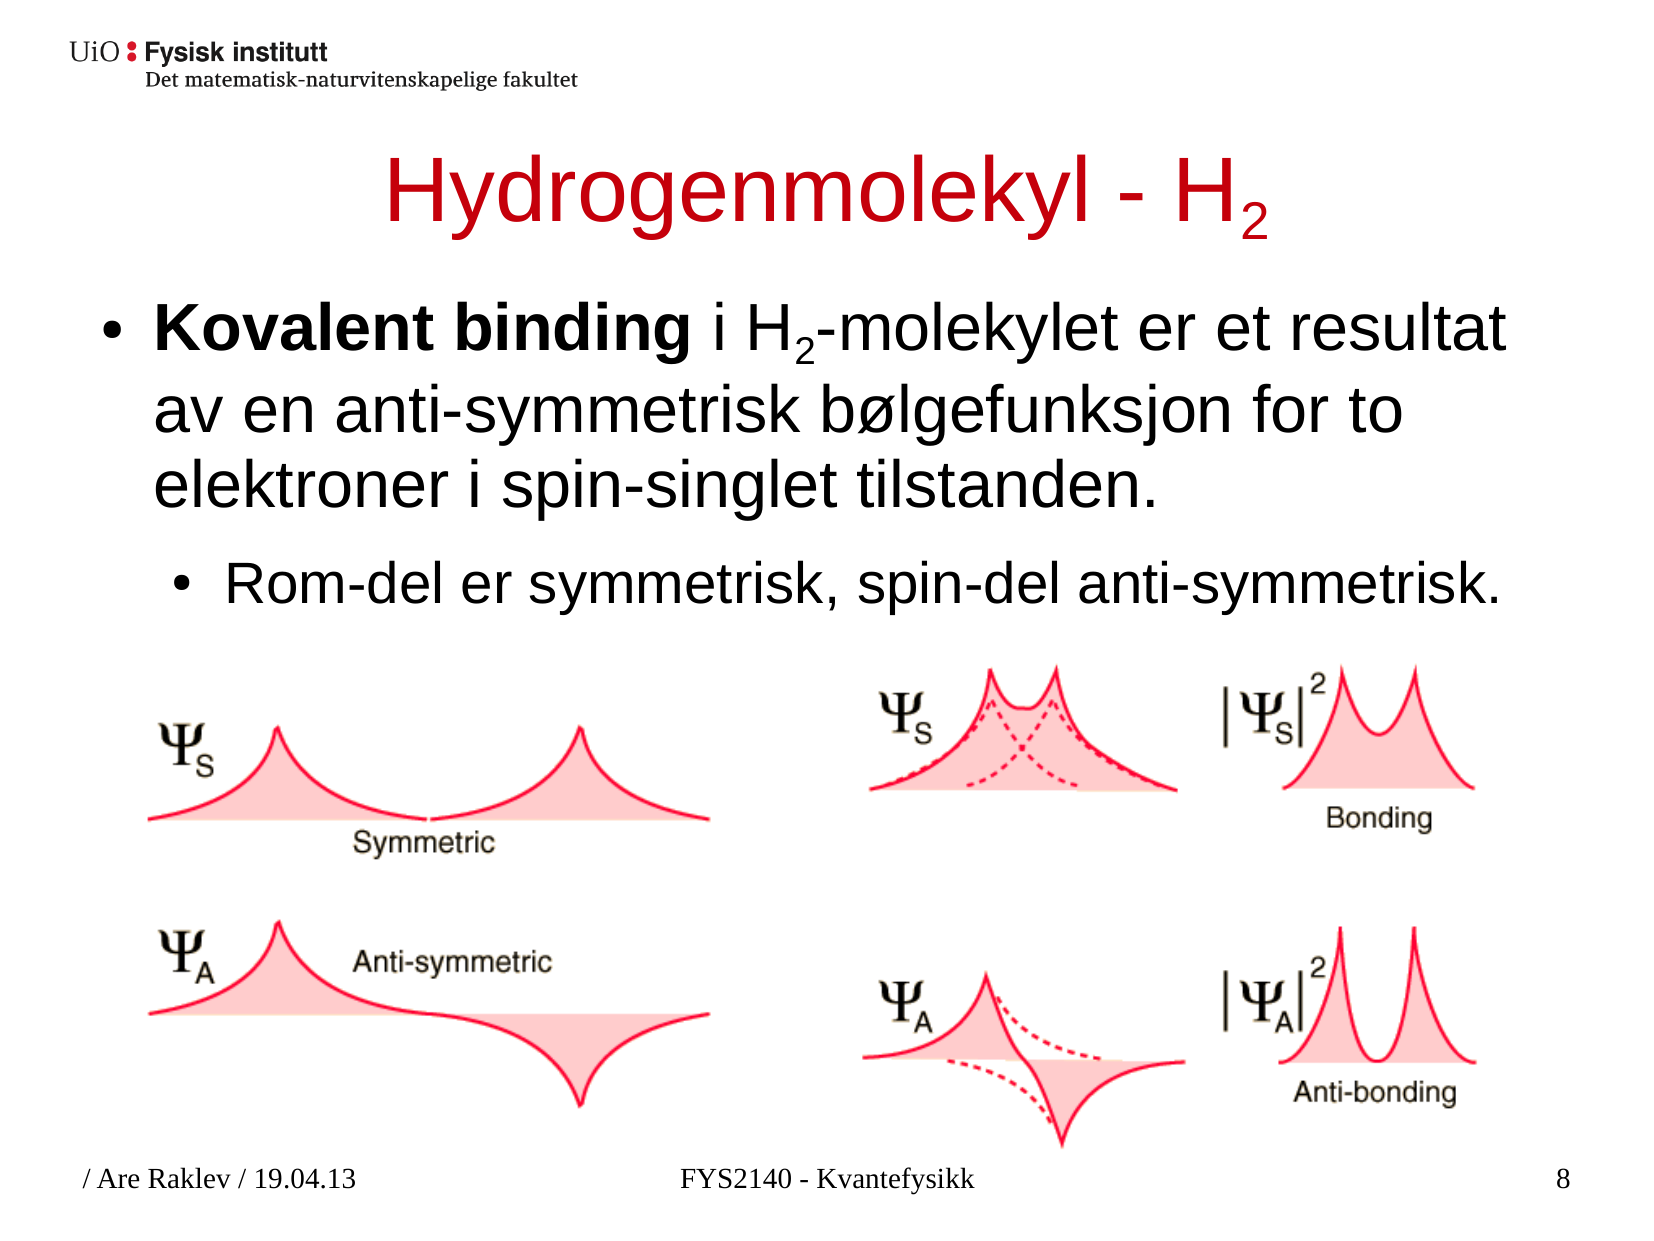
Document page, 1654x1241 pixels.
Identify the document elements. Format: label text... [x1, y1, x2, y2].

picture [68, 37, 581, 93]
picture [133, 1094, 726, 1127]
list Kovalent binding i H2-molekylet er et resultat av en anti-symmetrisk bølgefunksjon for to elektroner i spin-singlet tilstanden. Rom-del er symmetrisk, spin-del anti-symmetrisk. [82, 290, 1538, 1094]
picture [848, 1094, 1495, 1167]
title Hydrogenmolekyl - H2 [82, 90, 1571, 298]
